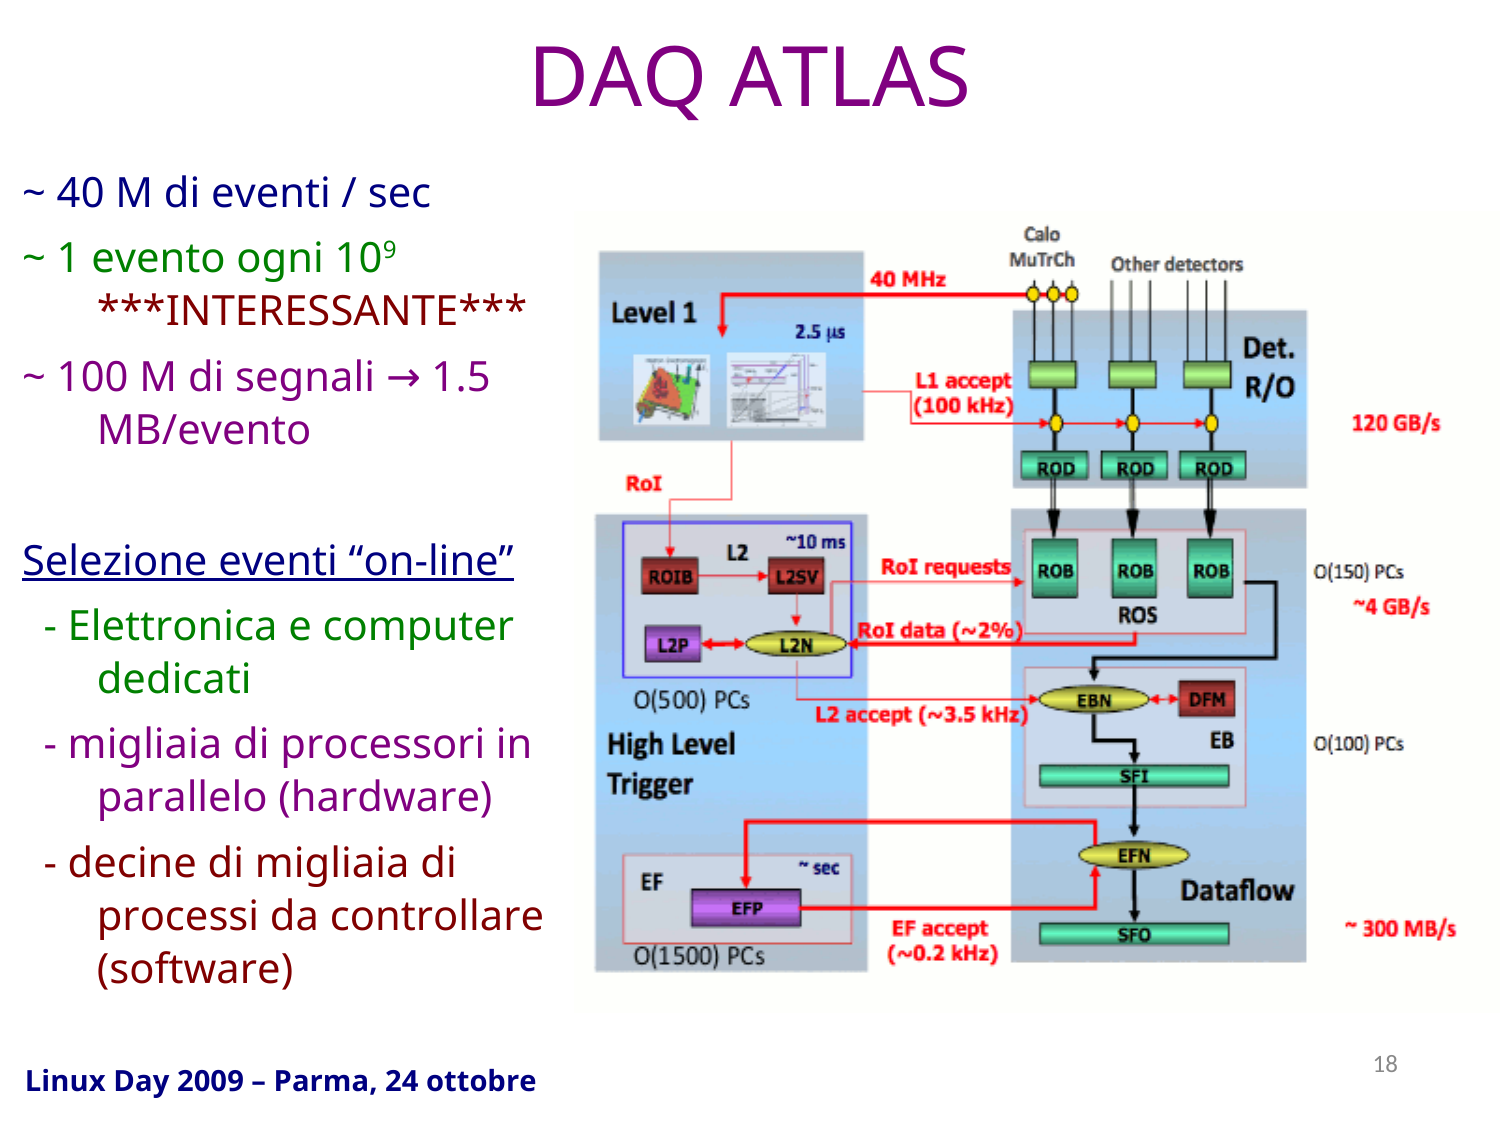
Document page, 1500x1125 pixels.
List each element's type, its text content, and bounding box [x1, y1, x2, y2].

text_box DAQ ATLAS [41, 0, 1459, 132]
subtitle ~ 40 M di eventi / sec ~ 1 evento ogni 109 ***INTERESSANTE*** ~ 100 M di segnali → 1.5 MB/evento Selezione eventi “on-line” - Elettronica e computer dedicati - migliaia di processori in parallelo (hardware)‏ - decine di migliaia di processi da controllare (software)‏ [21, 155, 577, 1004]
picture [574, 211, 1500, 1014]
